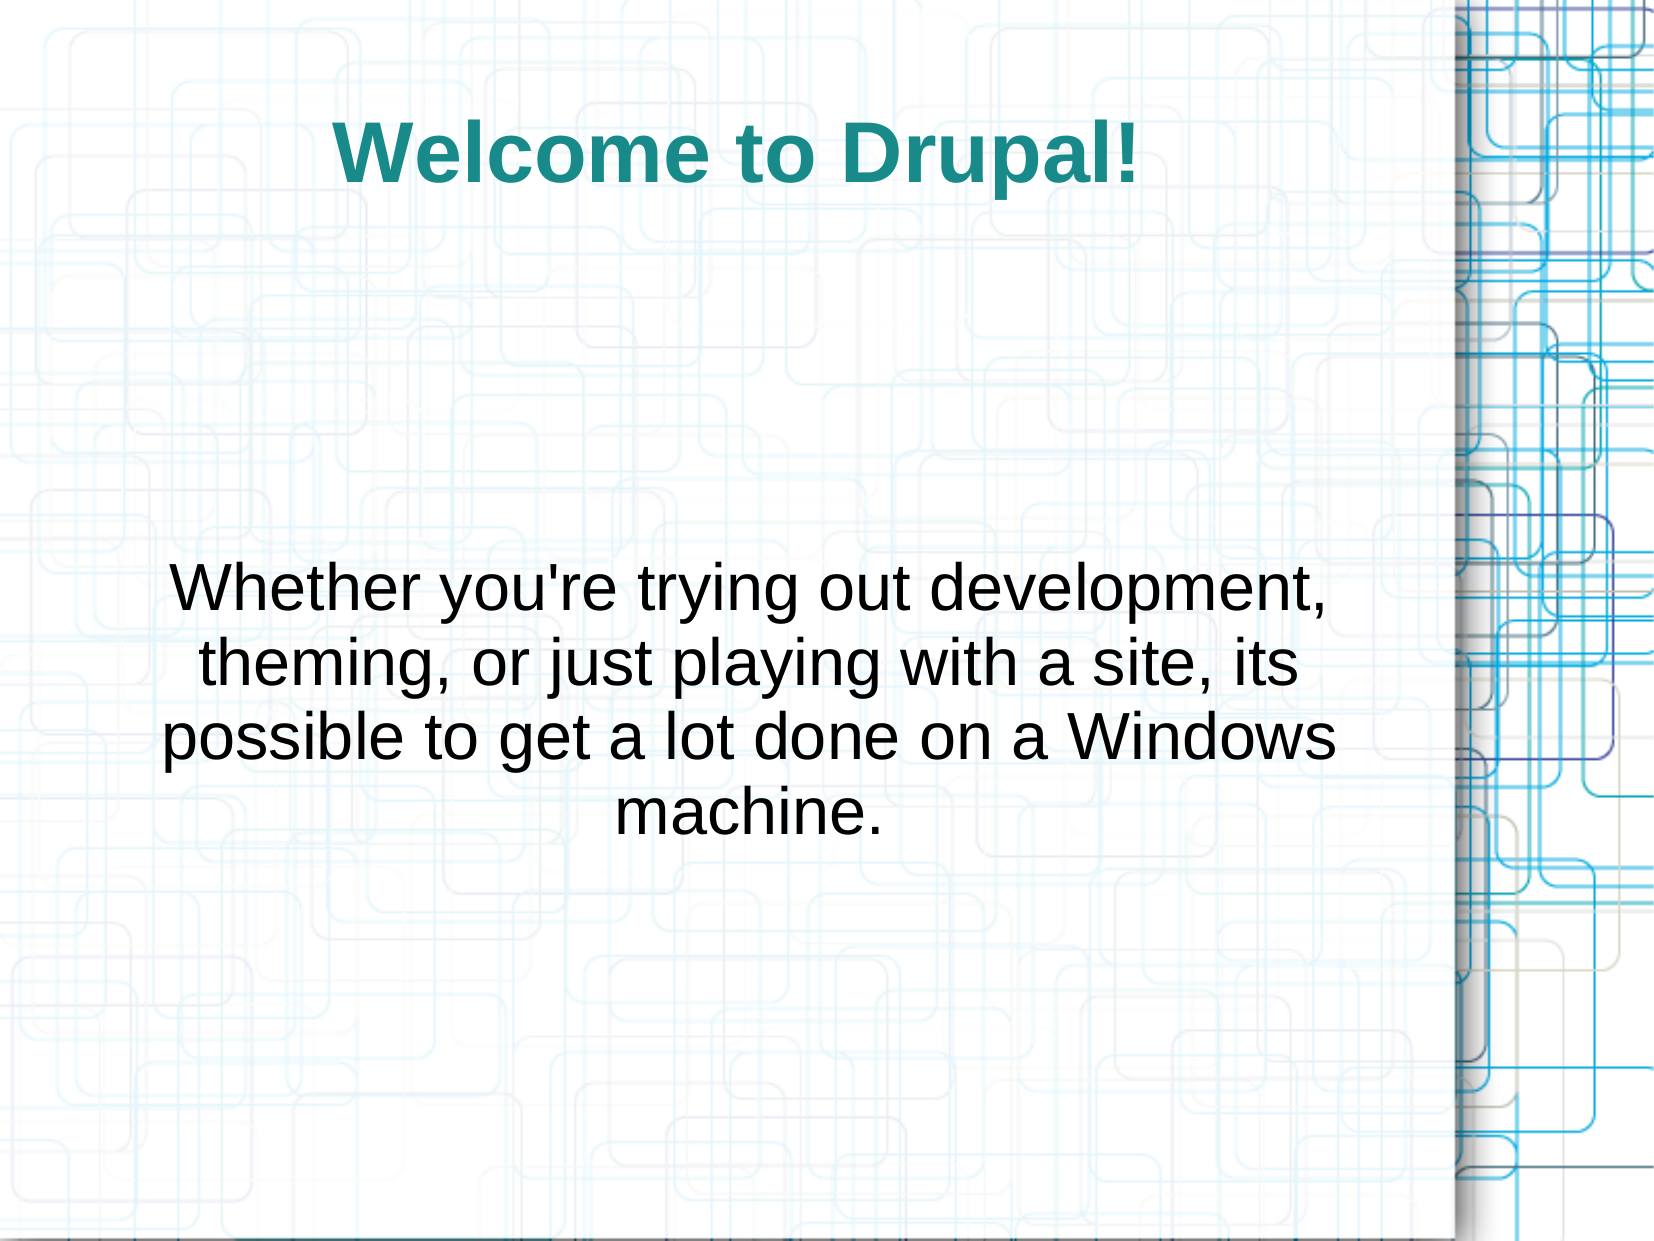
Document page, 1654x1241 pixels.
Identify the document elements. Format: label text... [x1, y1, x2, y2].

subtitle Whether you're trying out development, theming, or just playing with a site, its possible to get a lot done on a Windows machine. [82, 290, 1418, 1109]
picture [0, 0, 1654, 1241]
title Welcome to Drupal! [59, 49, 1418, 257]
